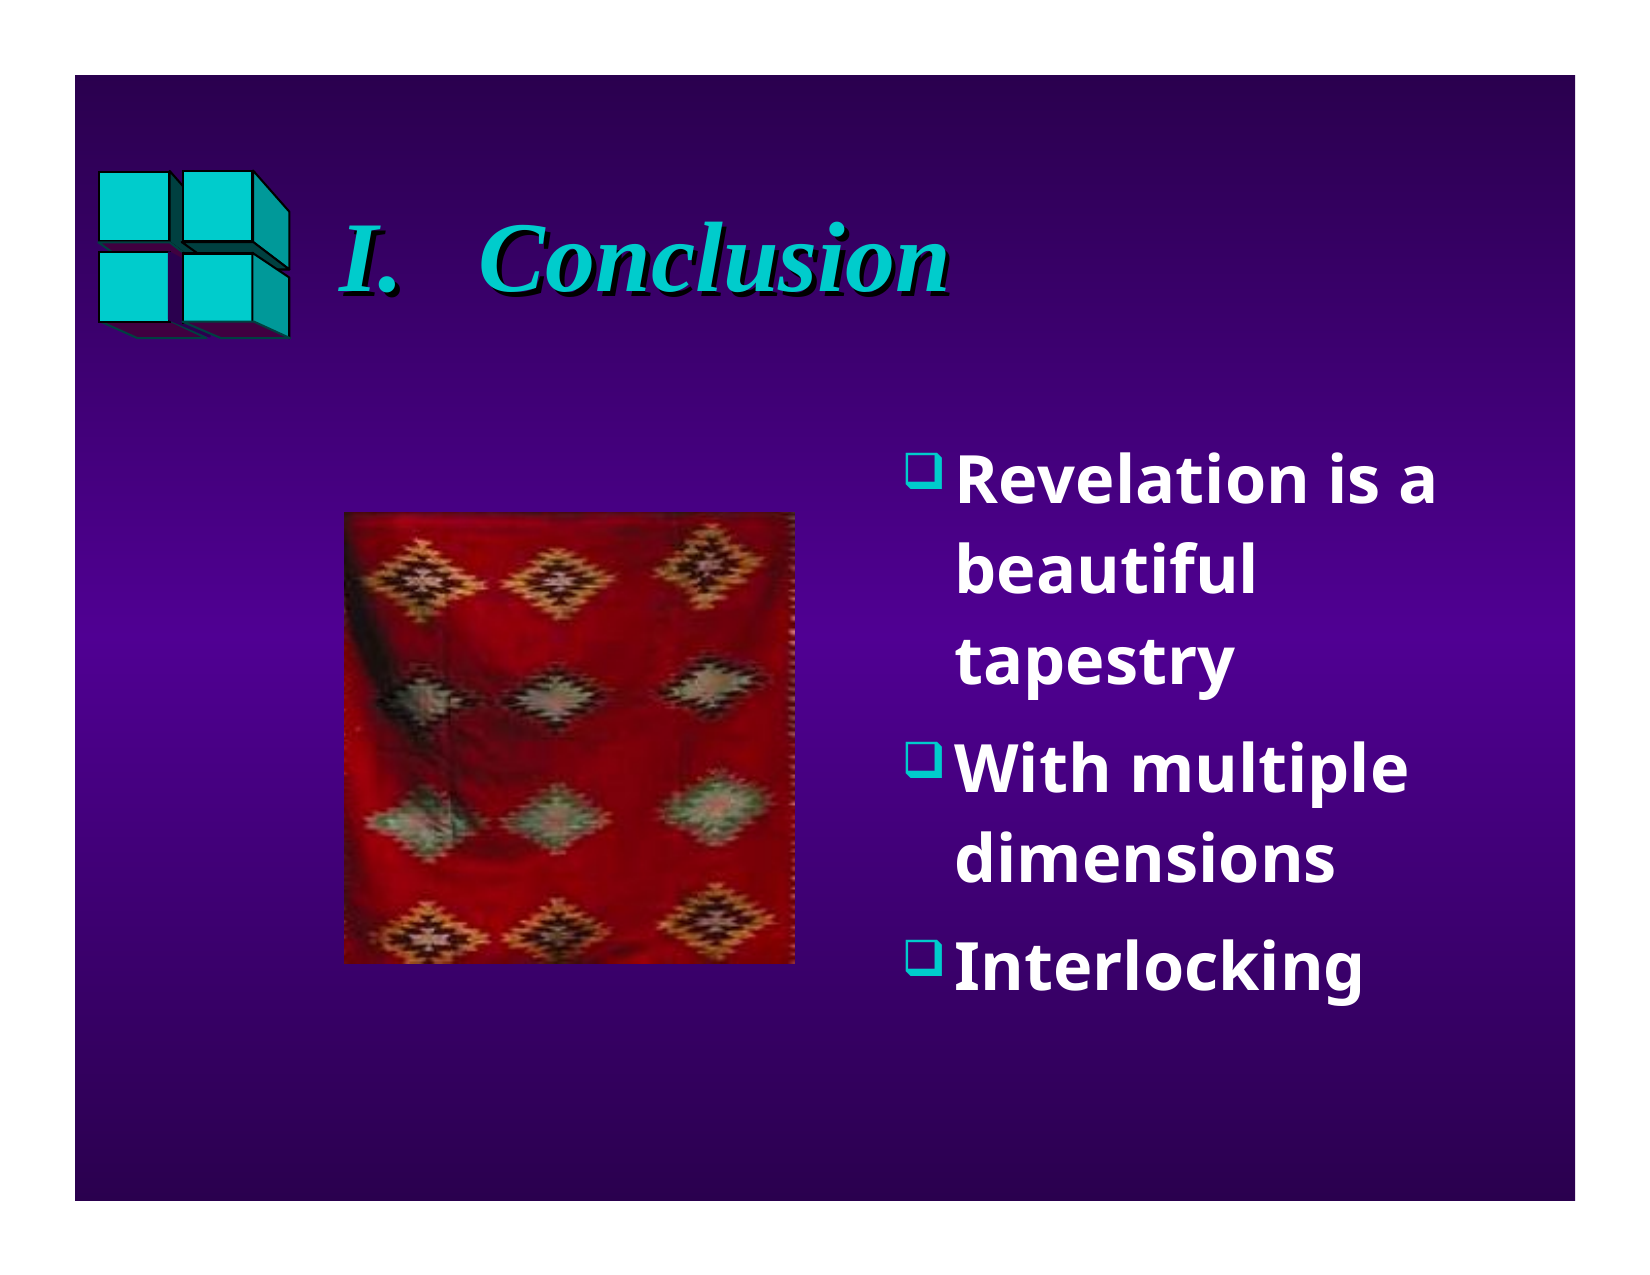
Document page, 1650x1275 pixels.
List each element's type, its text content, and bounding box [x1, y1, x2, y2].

list Revelation is a beautiful tapestry With multiple dimensions Interlocking [887, 424, 1514, 1101]
picture [344, 512, 795, 964]
title I. Conclusion [299, 153, 1463, 363]
